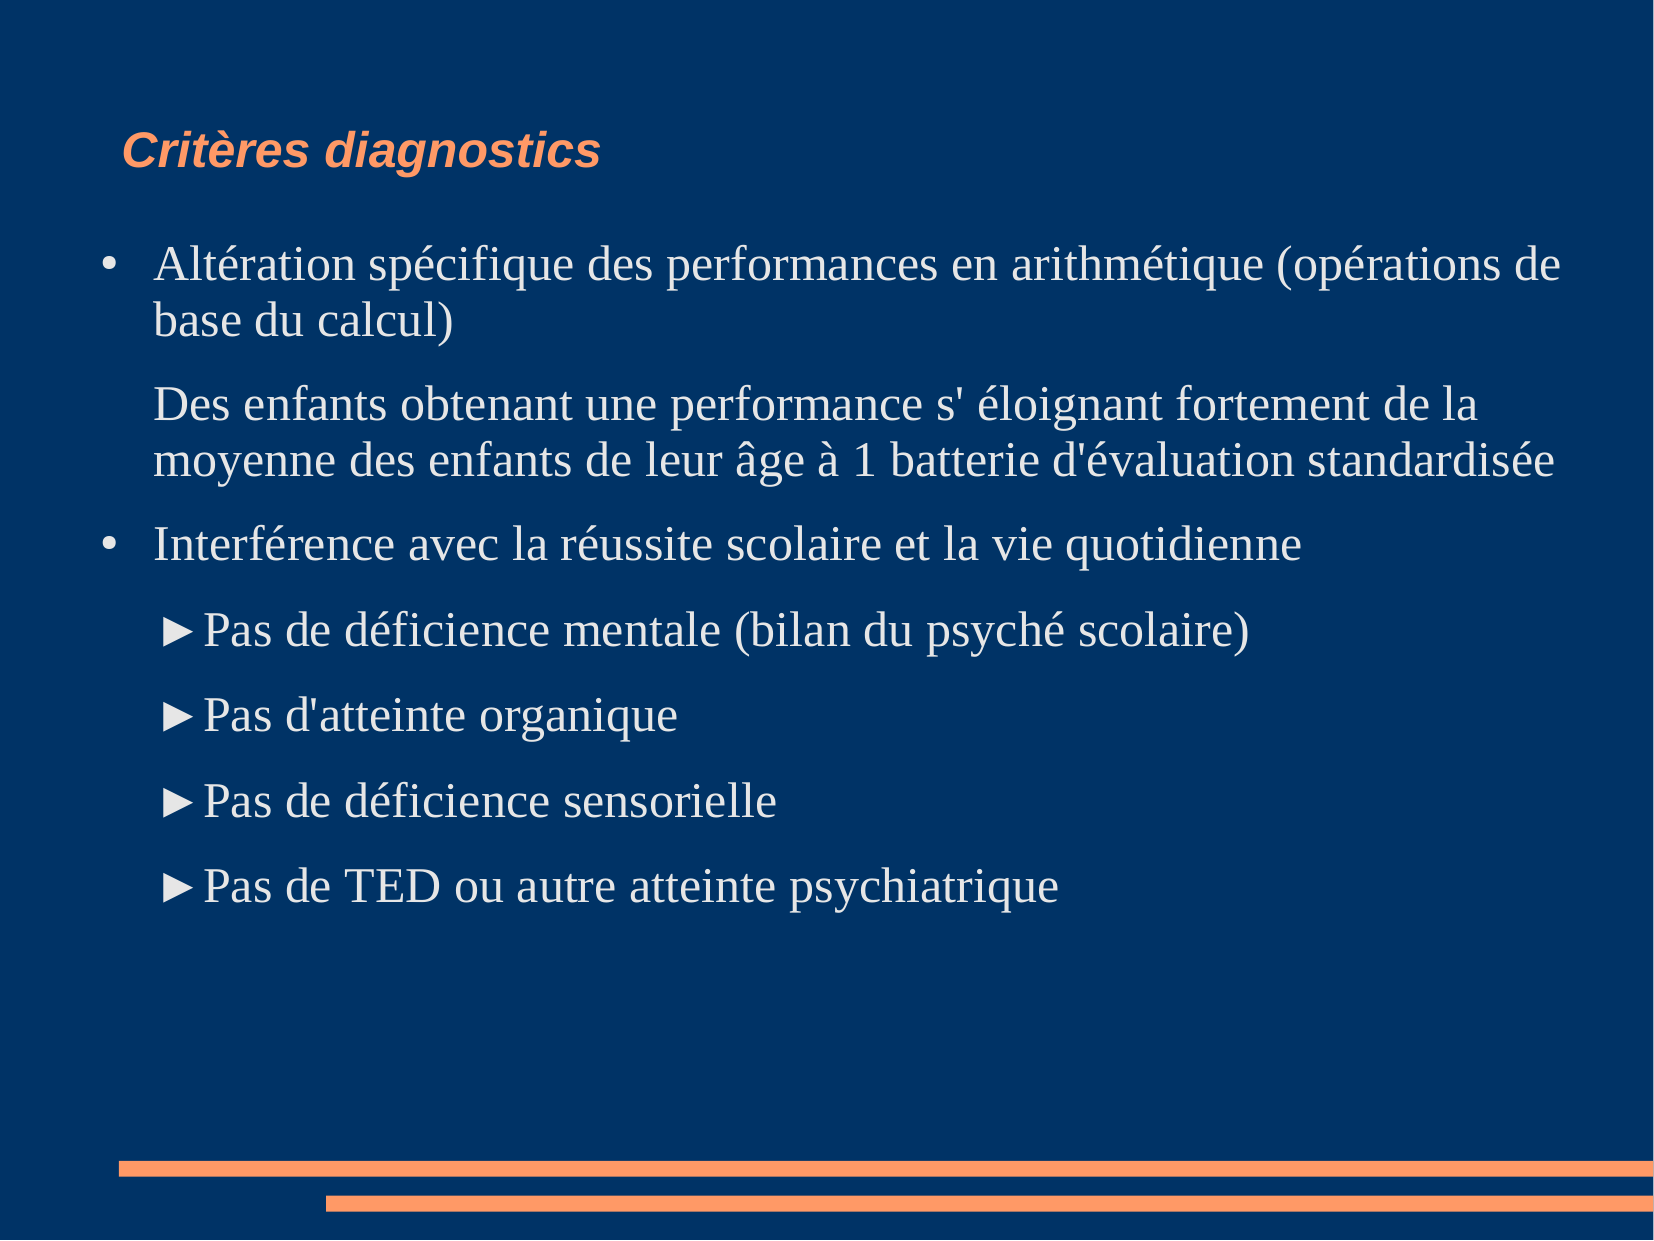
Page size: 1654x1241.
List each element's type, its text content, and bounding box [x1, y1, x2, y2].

list Altération spécifique des performances en arithmétique (opérations de base du calcul) Des enfants obtenant une performance s' éloignant fortement de la moyenne des enfants de leur âge à 1 batterie d'évaluation standardisée Interférence avec la réussite scolaire et la vie quotidienne ►Pas de déficience mentale (bilan du psyché scolaire) ►Pas d'atteinte organique ►Pas de déficience sensorielle ►Pas de TED ou autre atteinte psychiatrique [82, 236, 1571, 1241]
title Critères diagnostics [121, 46, 1534, 236]
